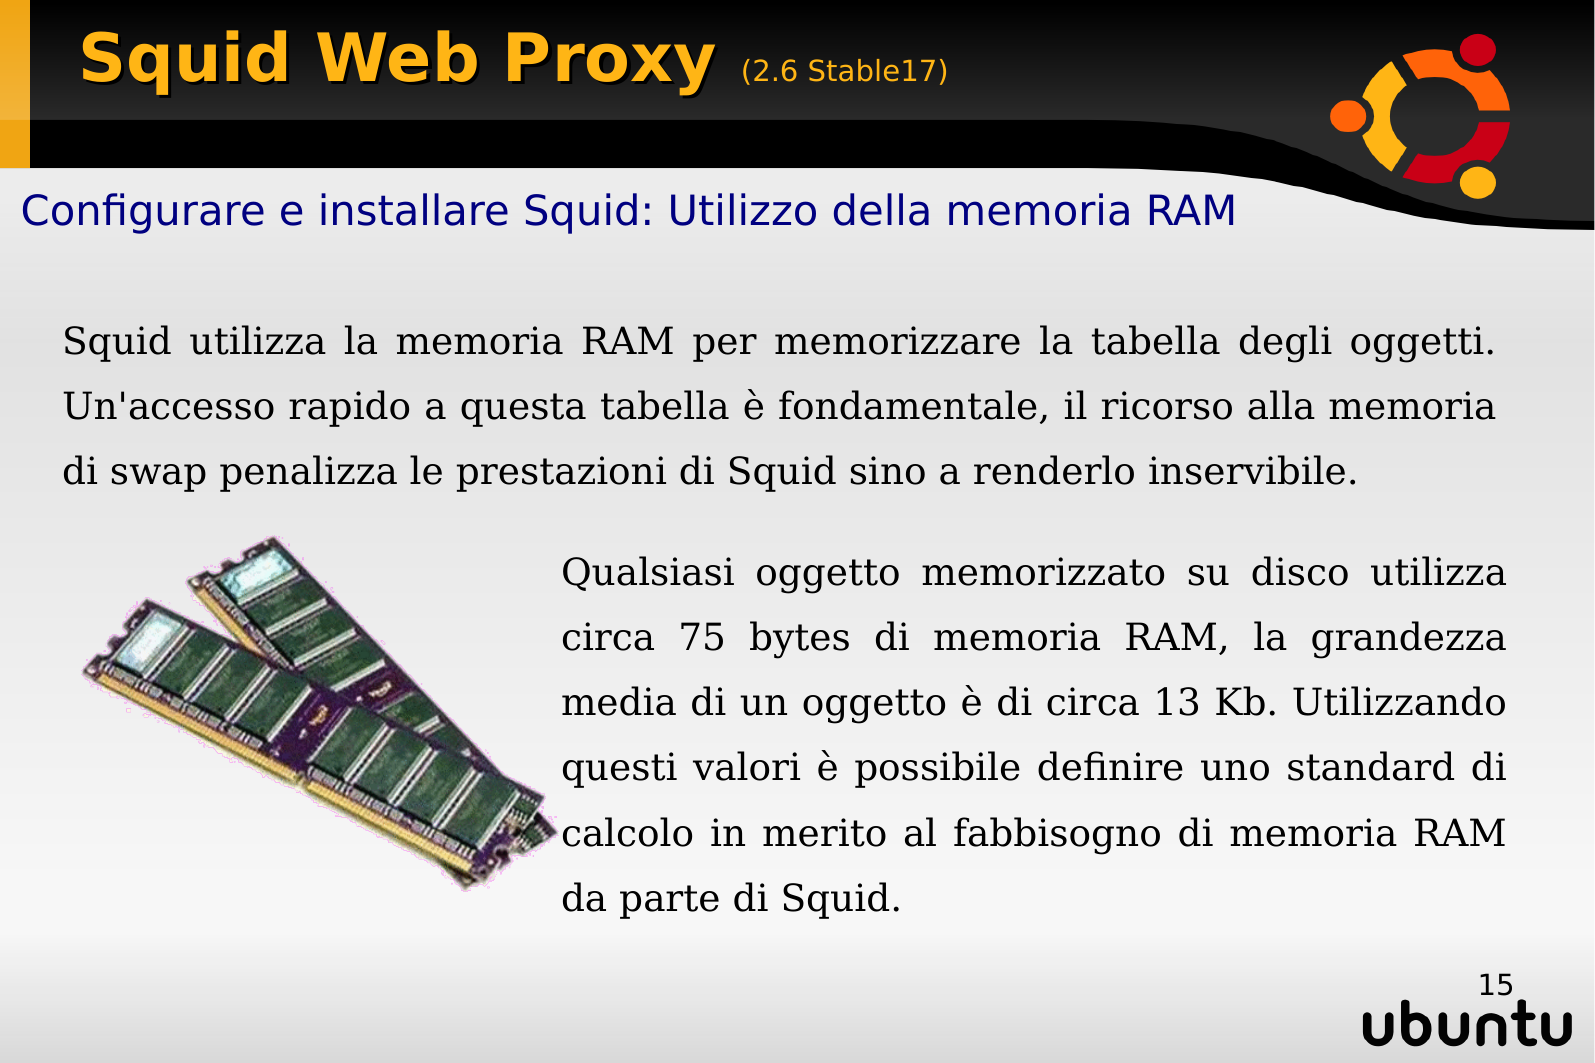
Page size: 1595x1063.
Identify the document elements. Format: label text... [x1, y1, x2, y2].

text_box Configurare e installare Squid: Utilizzo della memoria RAM [17, 178, 1554, 243]
picture [0, 0, 1595, 1063]
text_box Qualsiasi oggetto memorizzato su disco utilizza circa 75 bytes di memoria RAM, la grandezza media di un oggetto è di circa 13 Kb. Utilizzando questi valori è possibile definire uno standard di calcolo in merito al fabbisogno di memoria RAM da parte di Squid. [558, 521, 1511, 941]
text_box Squid utilizza la memoria RAM per memorizzare la tabella degli oggetti. Un'accesso rapido a questa tabella è fondamentale, il ricorso alla memoria di swap penalizza le prestazioni di Squid sino a renderlo inservibile. [59, 290, 1536, 480]
text_box Squid Web Proxy (2.6 Stable17) [23, 11, 1004, 105]
